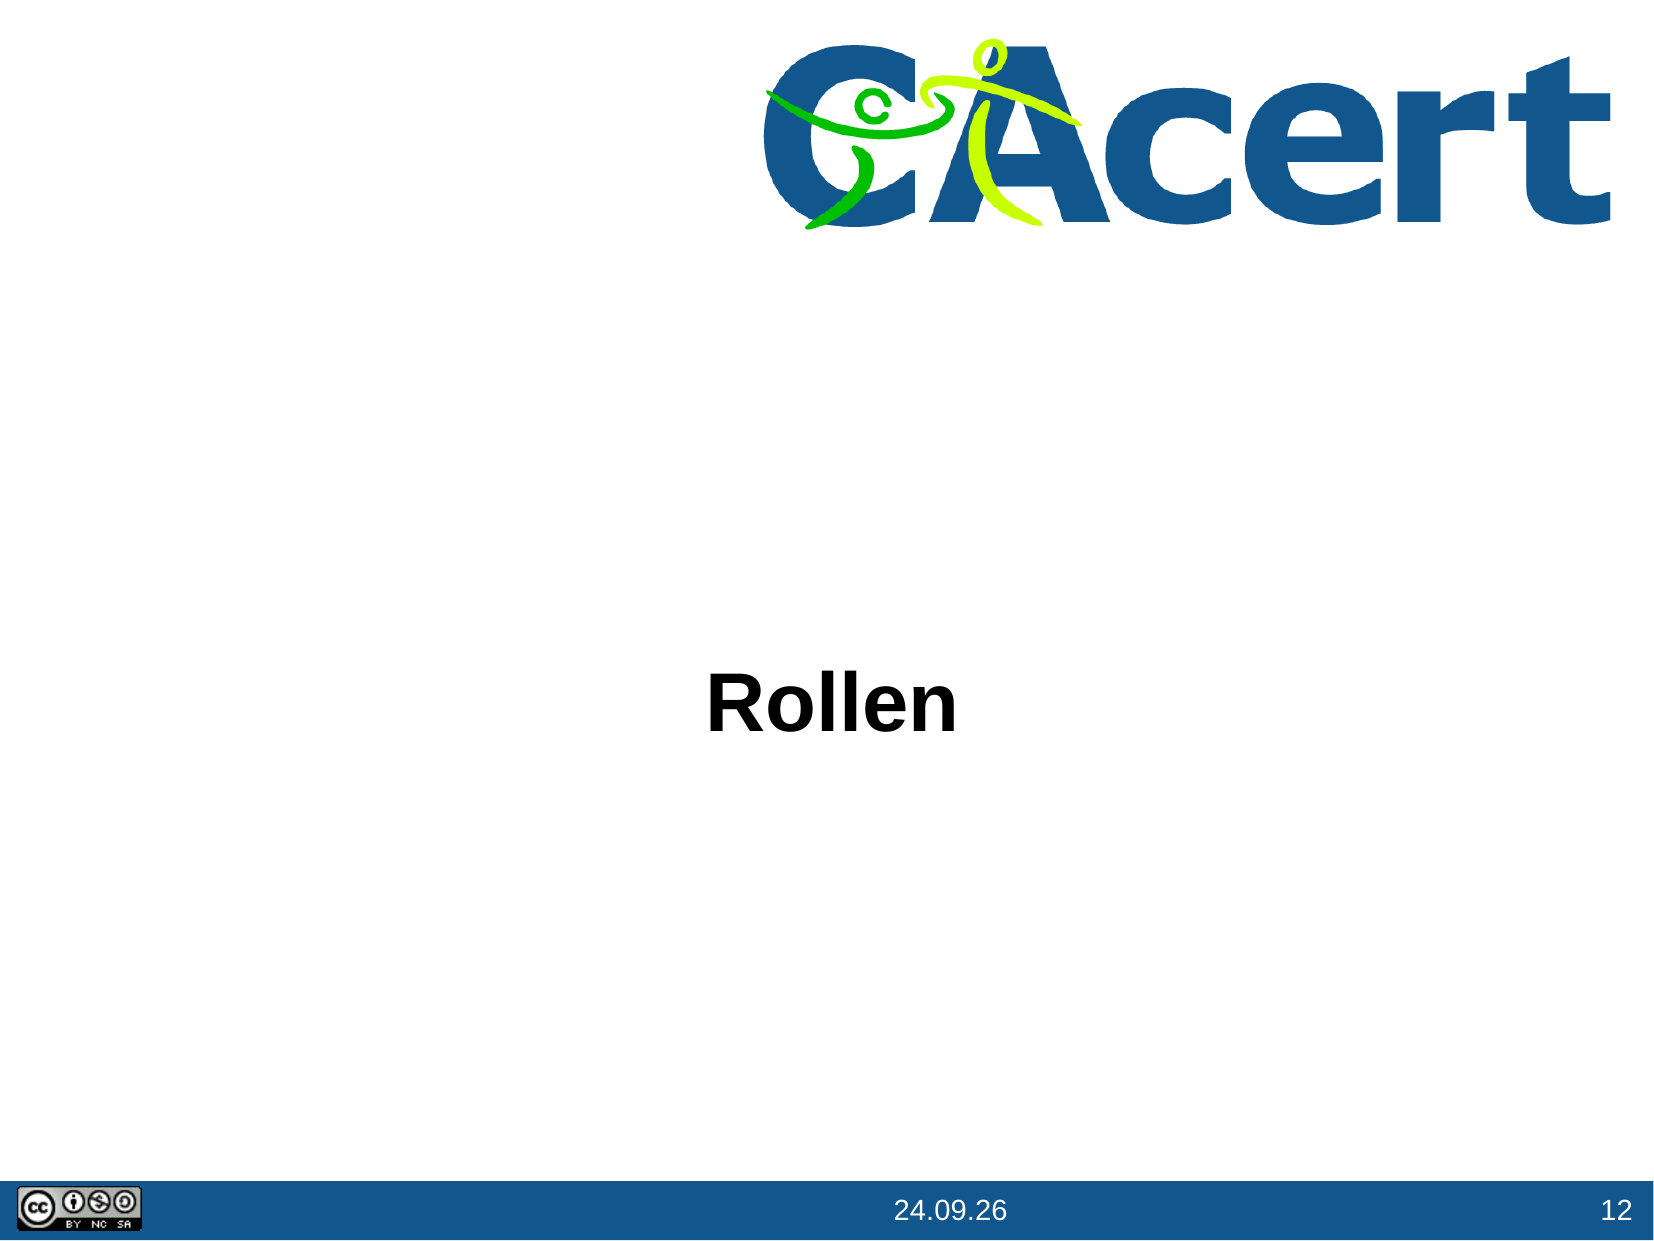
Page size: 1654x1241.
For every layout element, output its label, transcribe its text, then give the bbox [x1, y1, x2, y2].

picture [17, 1186, 142, 1231]
picture [761, 35, 1613, 231]
title Rollen [88, 265, 1577, 1140]
